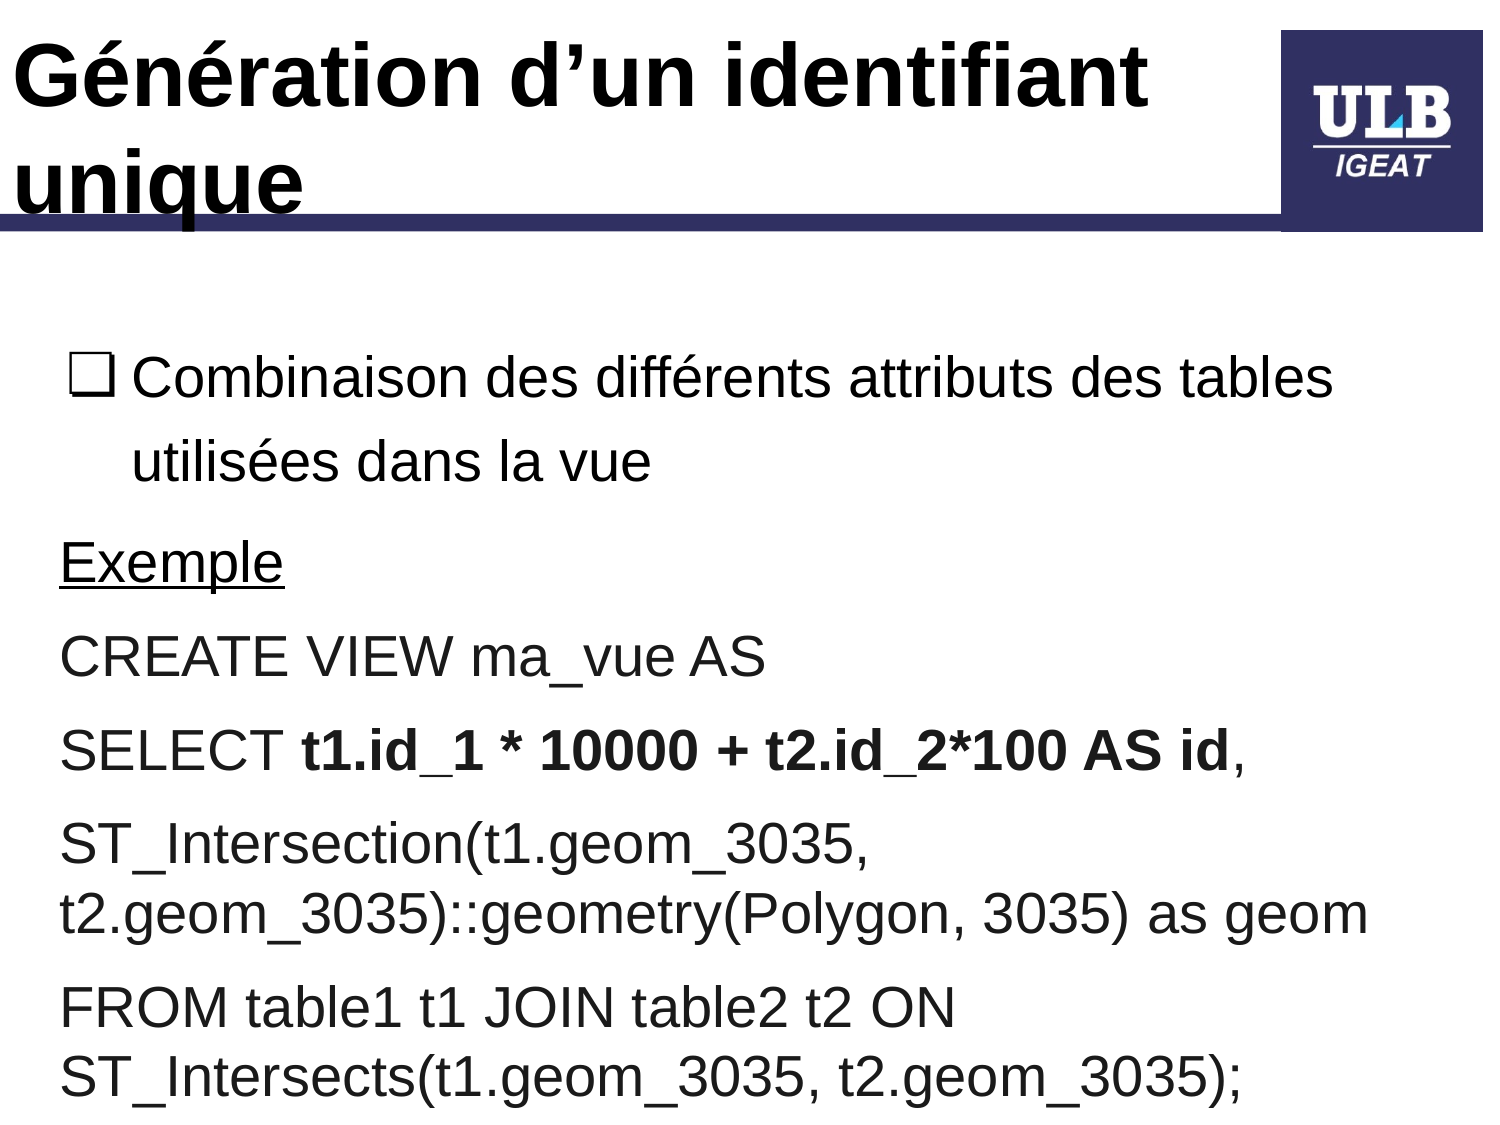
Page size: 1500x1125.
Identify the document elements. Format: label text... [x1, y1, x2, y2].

title Génération d’un identifiant unique [11, 15, 1290, 233]
list Combinaison des différents attributs des tables utilisées dans la vue Exemple CREATE VIEW ma_vue AS SELECT t1.id_1 * 10000 + t2.id_2*100 AS id, ST_Intersection(t1.geom_3035, t2.geom_3035)::geometry(Polygon, 3035) as geom FROM table1 t1 JOIN table2 t2 ON ST_Intersects(t1.geom_3035, t2.geom_3035); [59, 263, 1492, 1113]
picture [1290, 30, 1483, 232]
